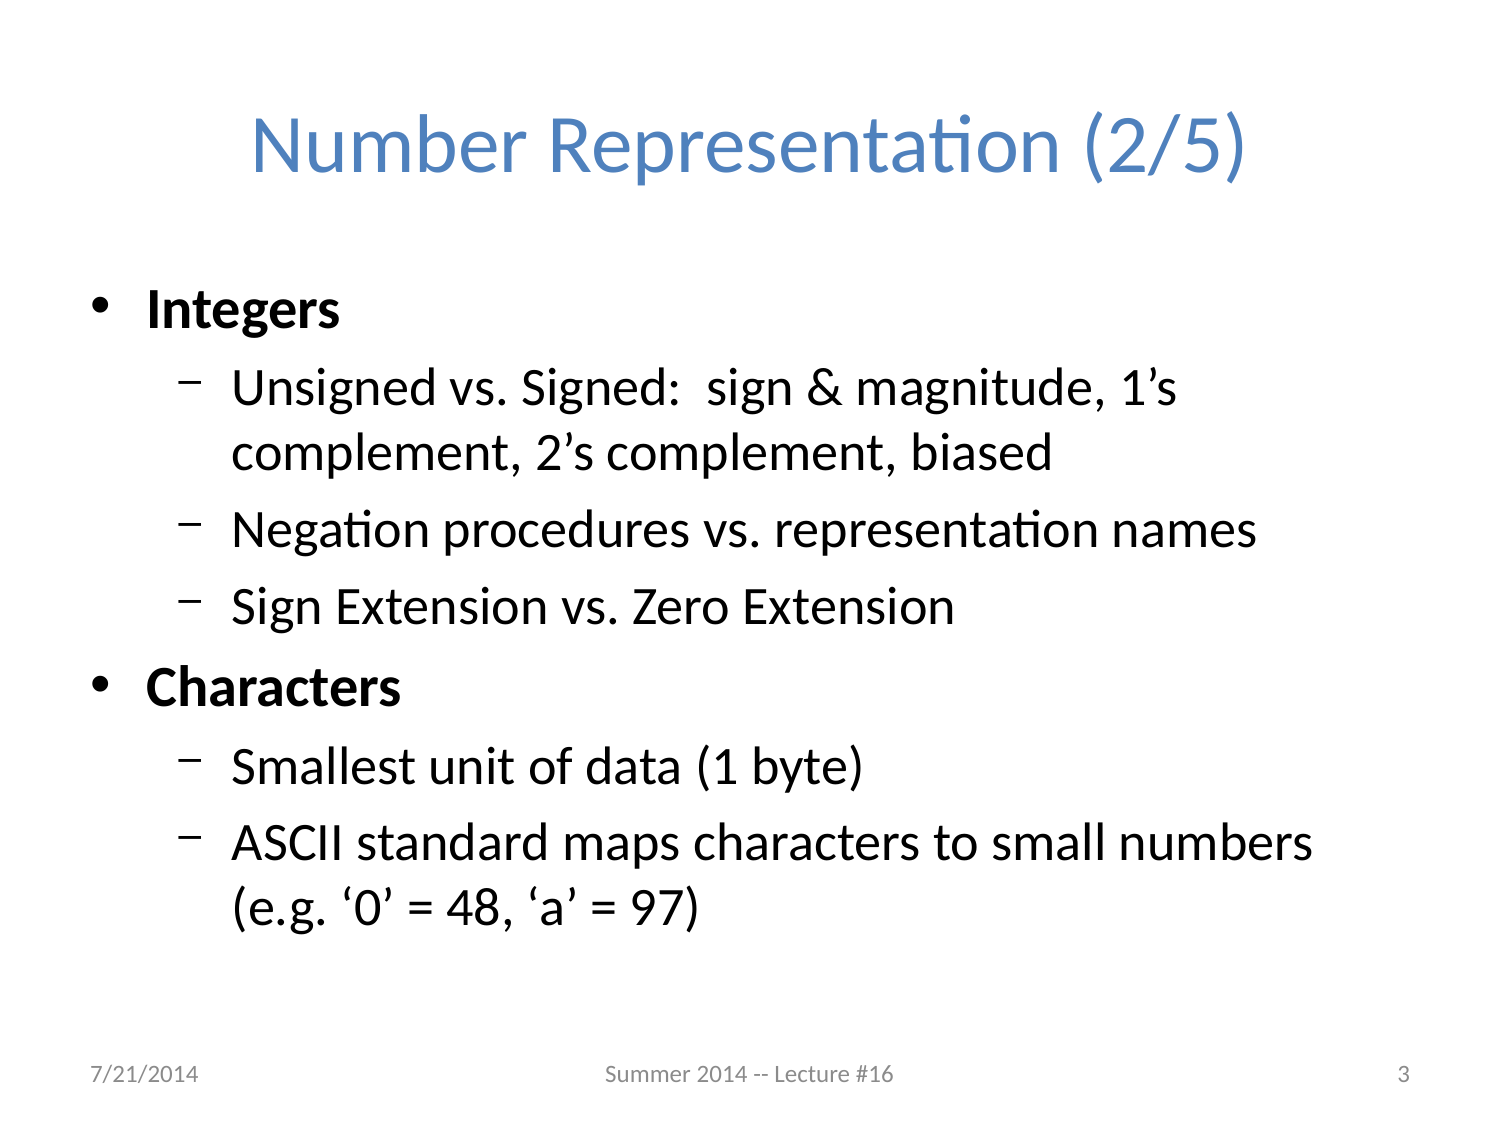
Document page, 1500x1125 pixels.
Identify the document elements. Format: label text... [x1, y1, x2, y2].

slide_number 7/21/2014 [75, 1042, 425, 1103]
footer Summer 2014 -- Lecture #16 [512, 1042, 988, 1103]
list Integers Unsigned vs. Signed: sign & magnitude, 1’s complement, 2’s complement, biased Negation procedures vs. representation names Sign Extension vs. Zero Extension Characters Smallest unit of data (1 byte) ASCII standard maps characters to small numbers (e.g. ‘0’ = 48, ‘a’ = 97) [75, 262, 1425, 1073]
slide_number <number> [1074, 1042, 1425, 1103]
title Number Representation (2/5) [75, 45, 1425, 233]
